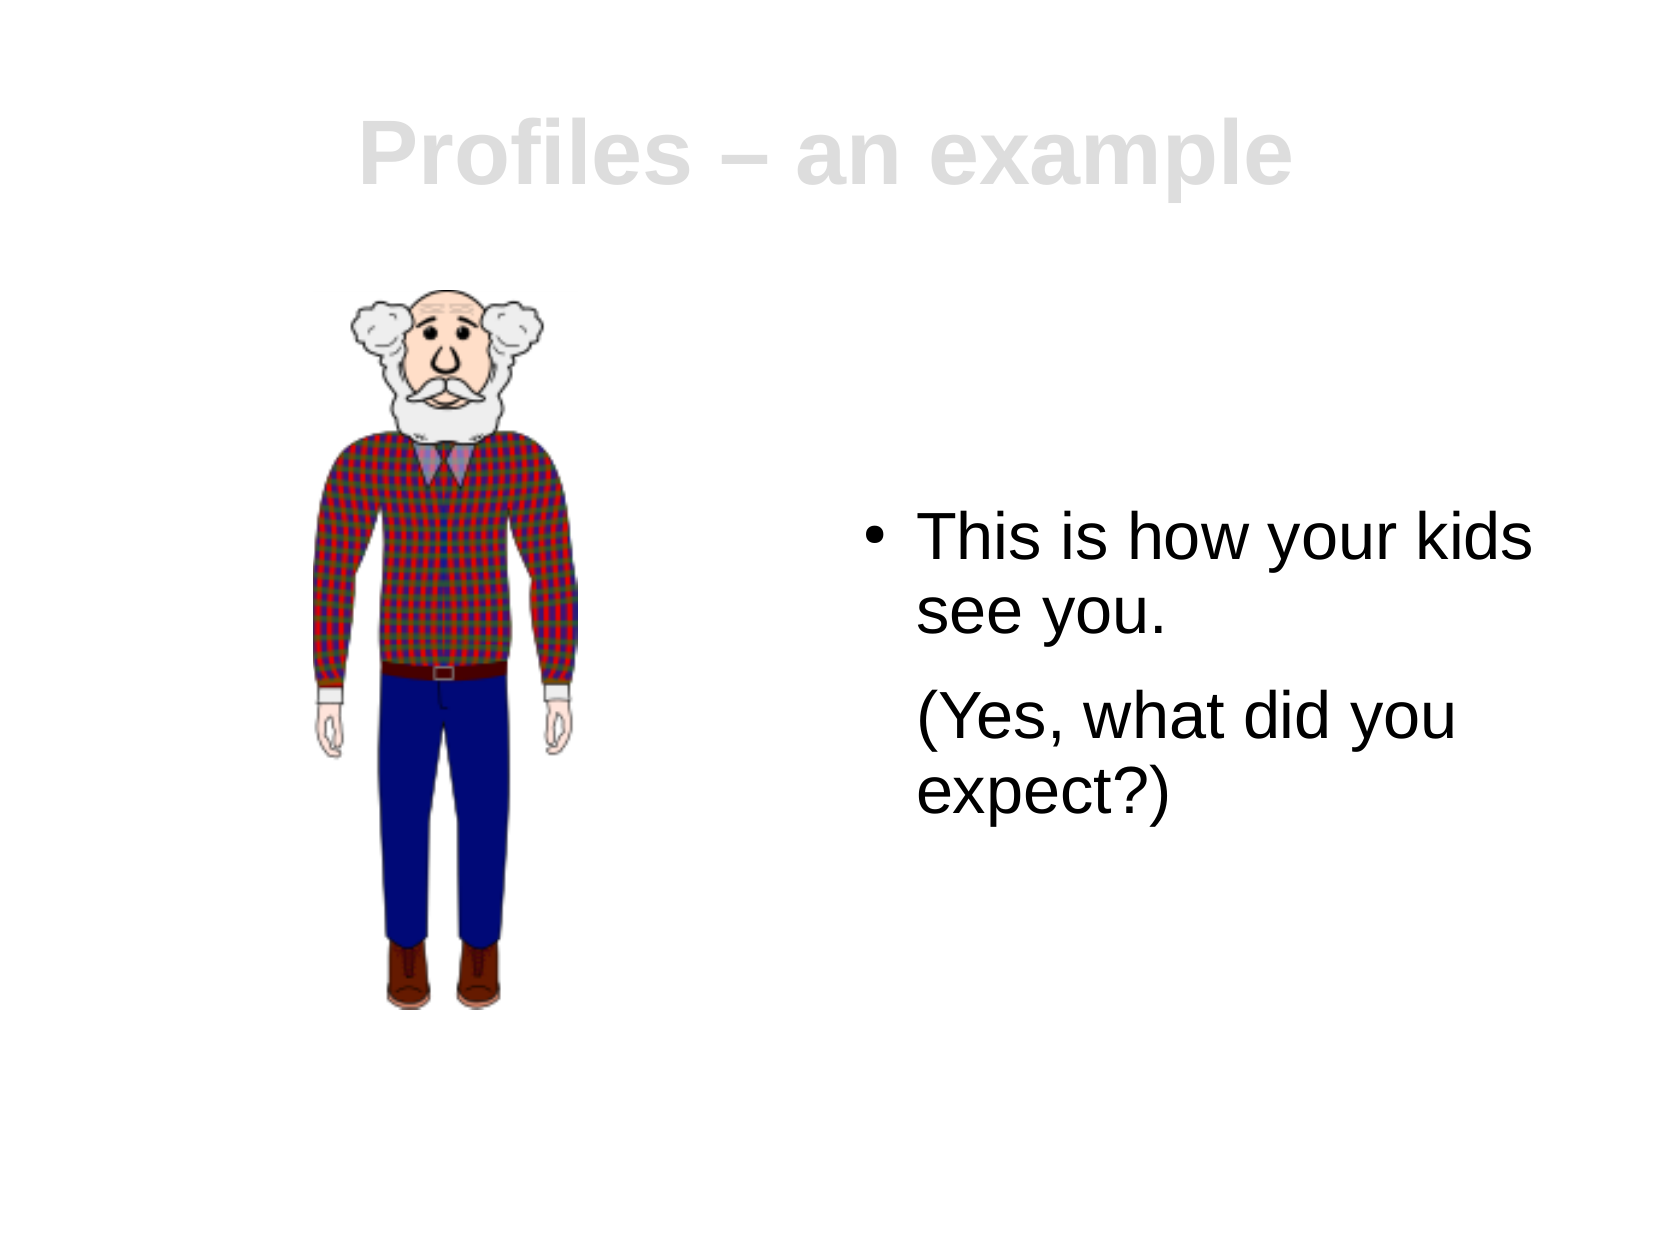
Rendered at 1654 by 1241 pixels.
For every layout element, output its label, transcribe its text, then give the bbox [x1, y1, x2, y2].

picture [313, 290, 578, 1010]
title Profiles – an example [82, 49, 1571, 257]
list This is how your kids see you. (Yes, what did you expect?) [845, 290, 1572, 1010]
